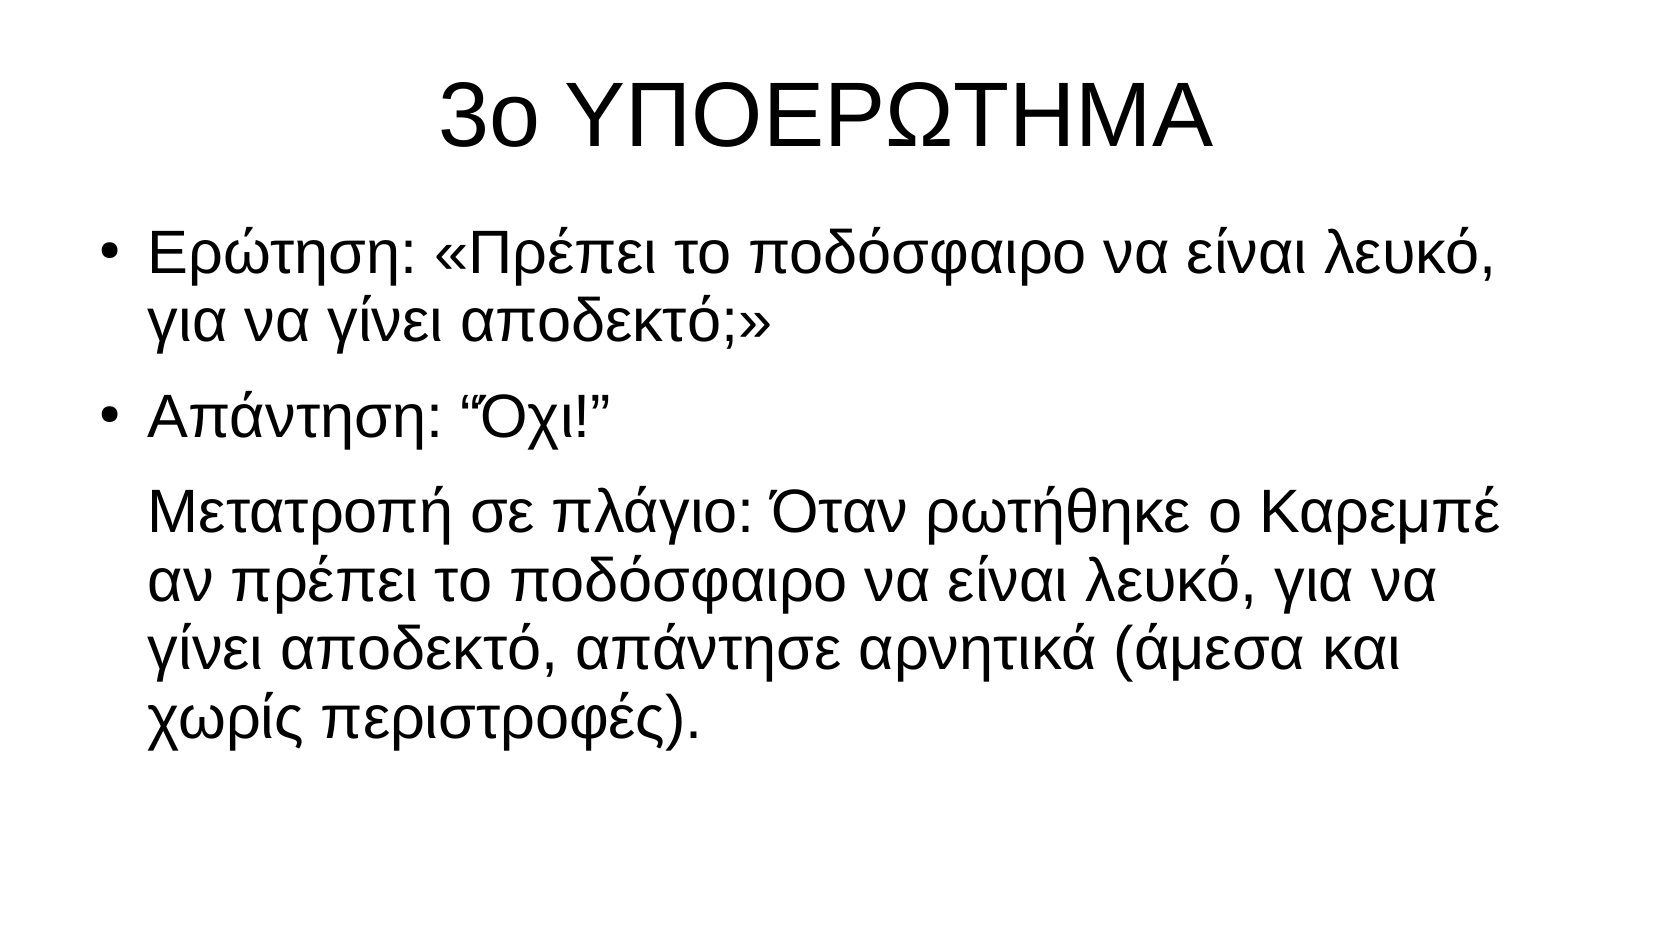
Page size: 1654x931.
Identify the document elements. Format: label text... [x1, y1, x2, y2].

title 3ο ΥΠΟΕΡΩΤΗΜΑ [82, 37, 1571, 193]
list Ερώτηση: «Πρέπει το ποδόσφαιρο να είναι λευκό, για να γίνει αποδεκτό;» Απάντηση: “Όχι!” Μετατροπή σε πλάγιο: Όταν ρωτήθηκε ο Καρεμπέ αν πρέπει το ποδόσφαιρο να είναι λευκό, για να γίνει αποδεκτό, απάντησε αρνητικά (άμεσα και χωρίς περιστροφές). [82, 217, 1571, 758]
